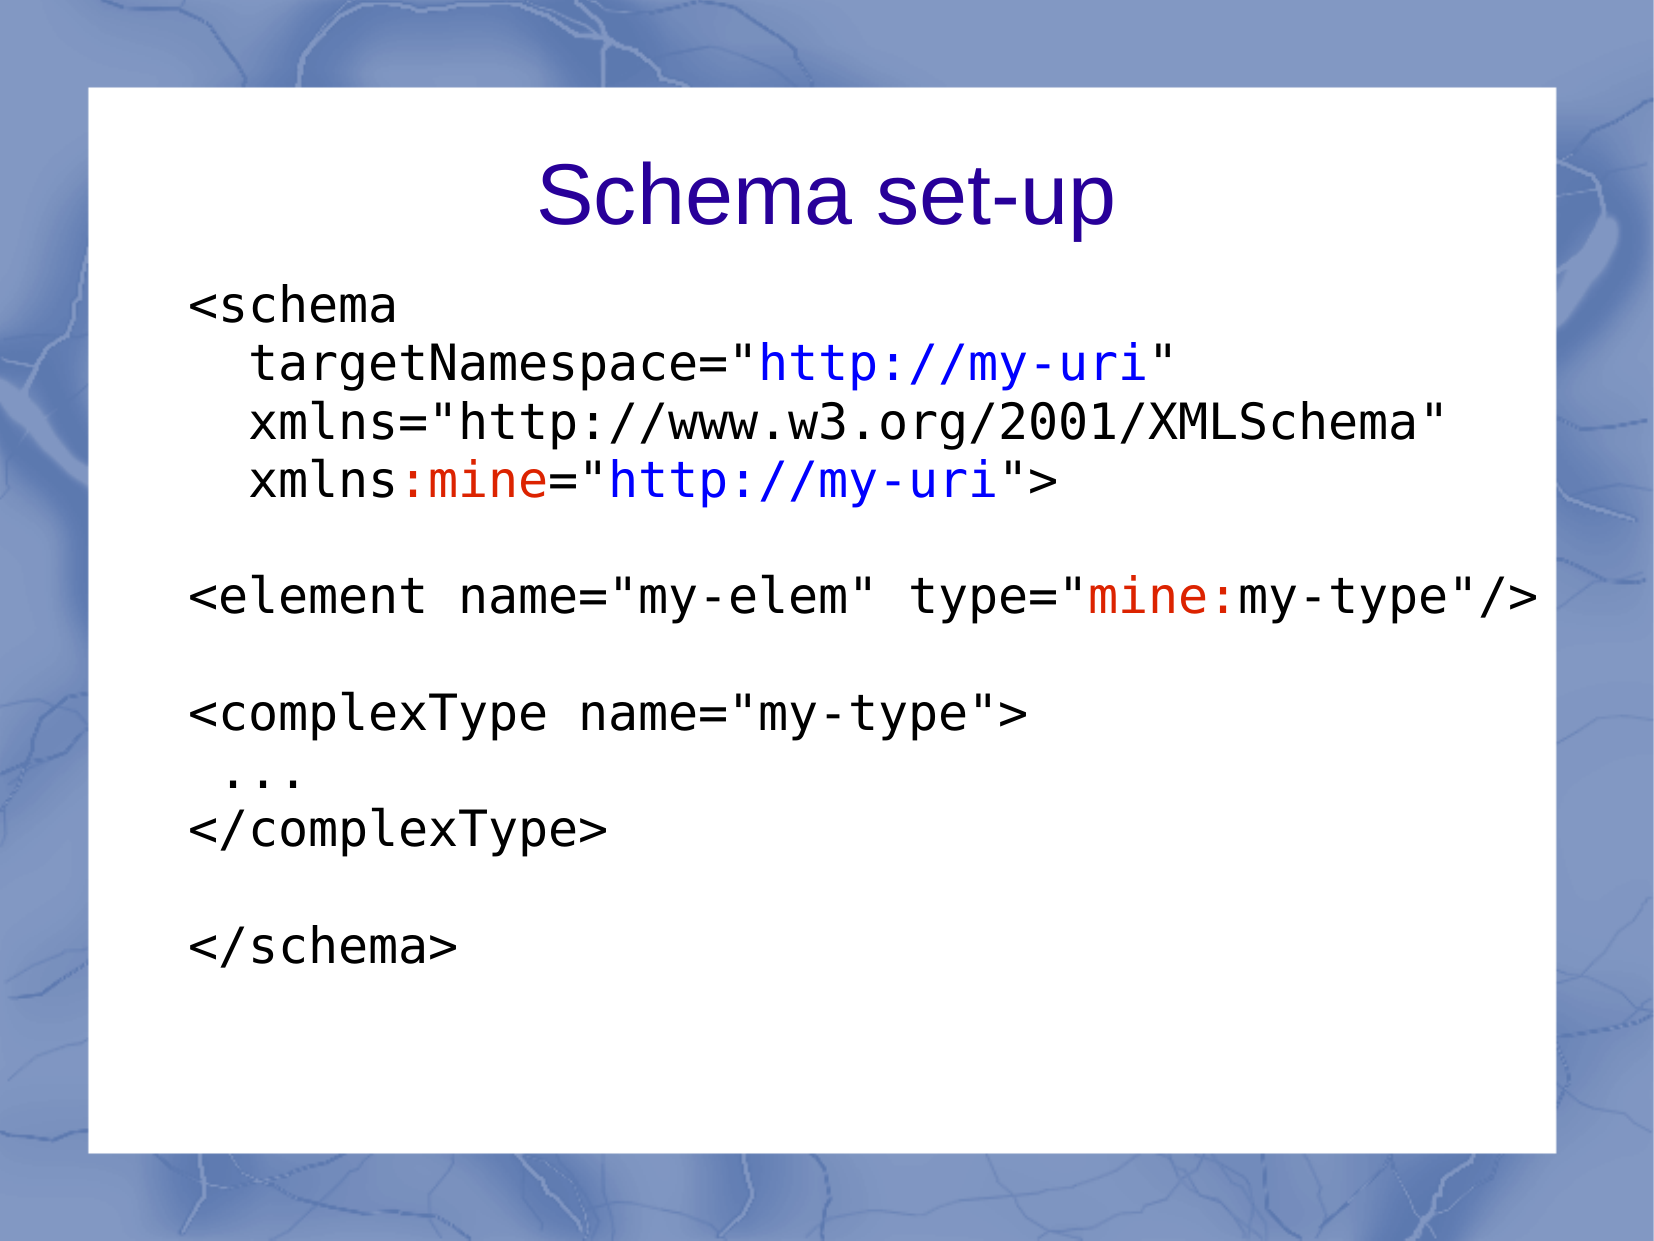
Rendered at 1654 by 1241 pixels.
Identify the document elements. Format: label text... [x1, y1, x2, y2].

picture [0, 0, 1654, 1241]
text_box <schema targetNamespace="http://my-uri" xmlns="http://www.w3.org/2001/XMLSchema" xmlns:mine="http://my-uri"> <element name="my-elem" type="mine:my-type"/> <complexType name="my-type"> ... </complexType> </schema> [173, 268, 1613, 983]
title Schema set-up [118, 90, 1536, 298]
